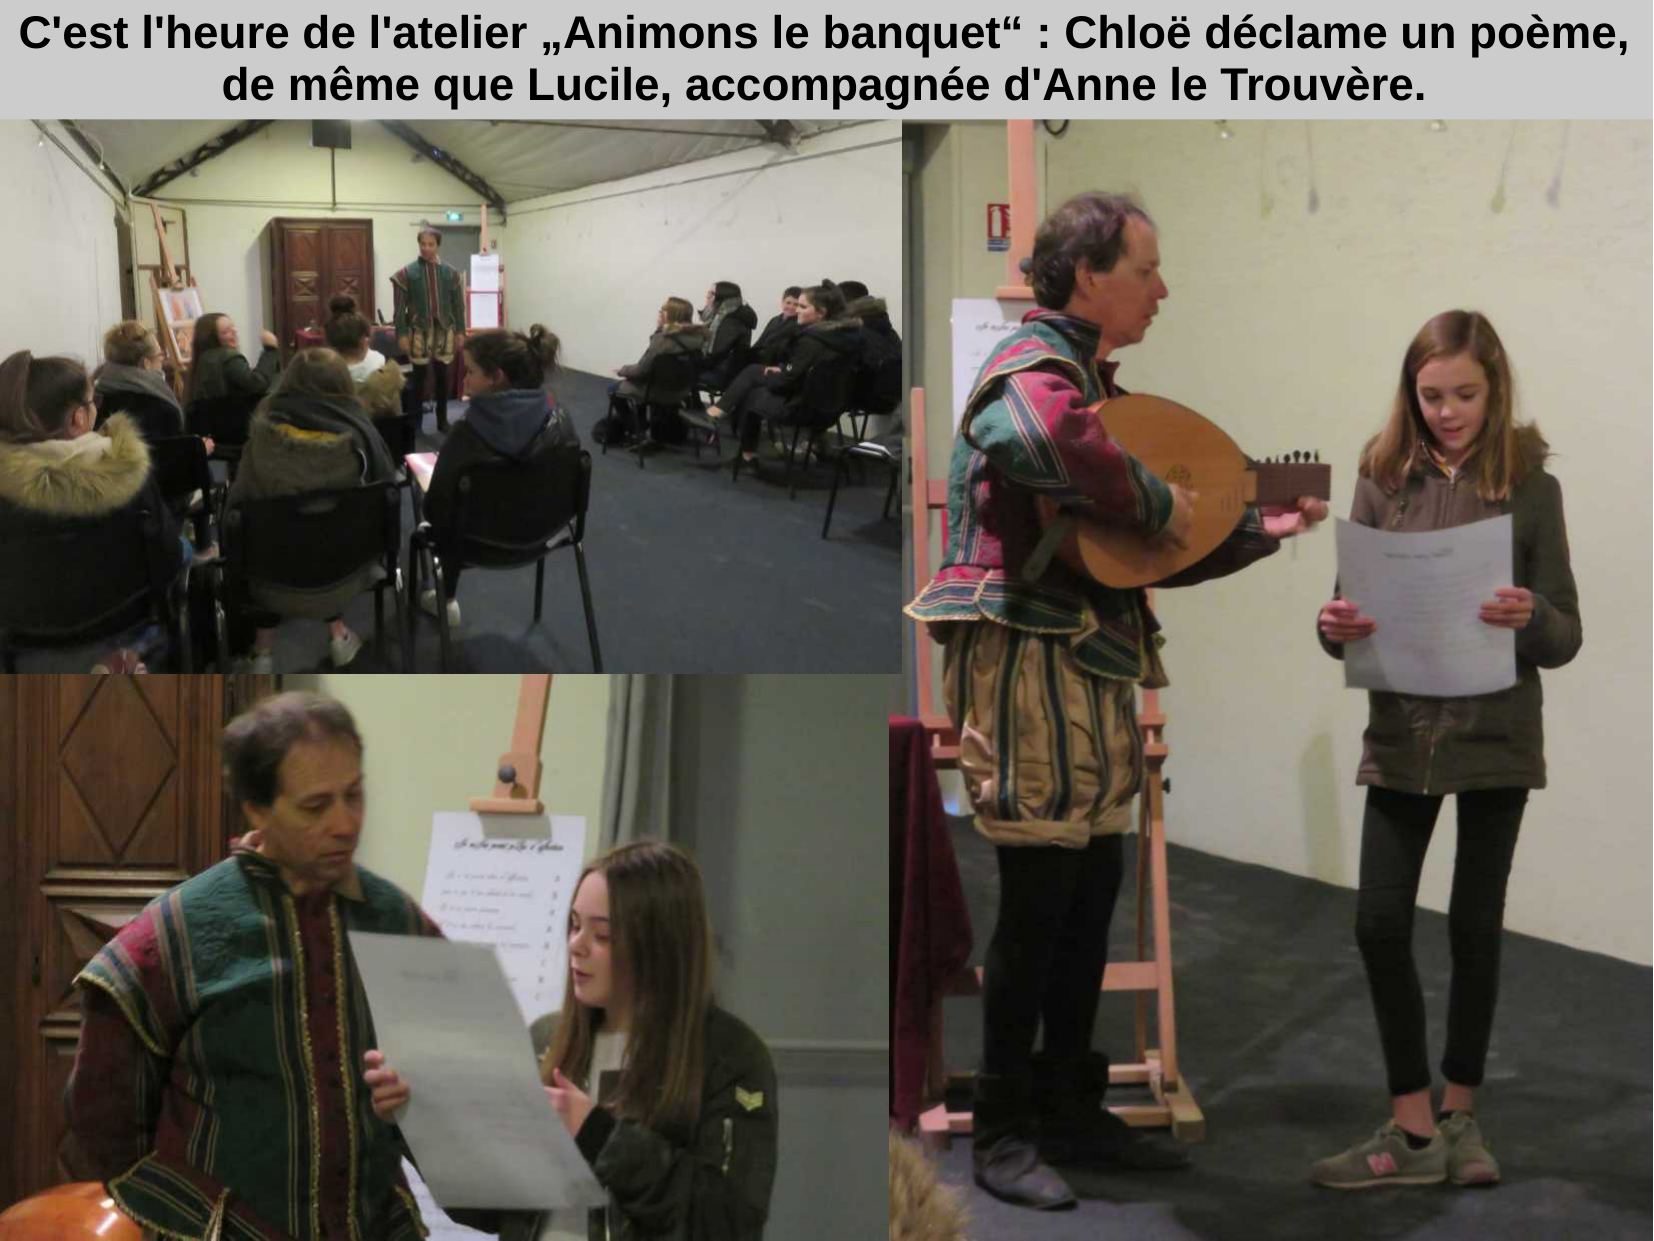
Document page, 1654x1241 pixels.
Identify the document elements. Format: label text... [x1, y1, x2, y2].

picture [0, 120, 1653, 1241]
text_box C'est l'heure de l'atelier „Animons le banquet“ : Chloë déclame un poème, de même que Lucile, accompagnée d'Anne le Trouvère. [0, 0, 1653, 120]
